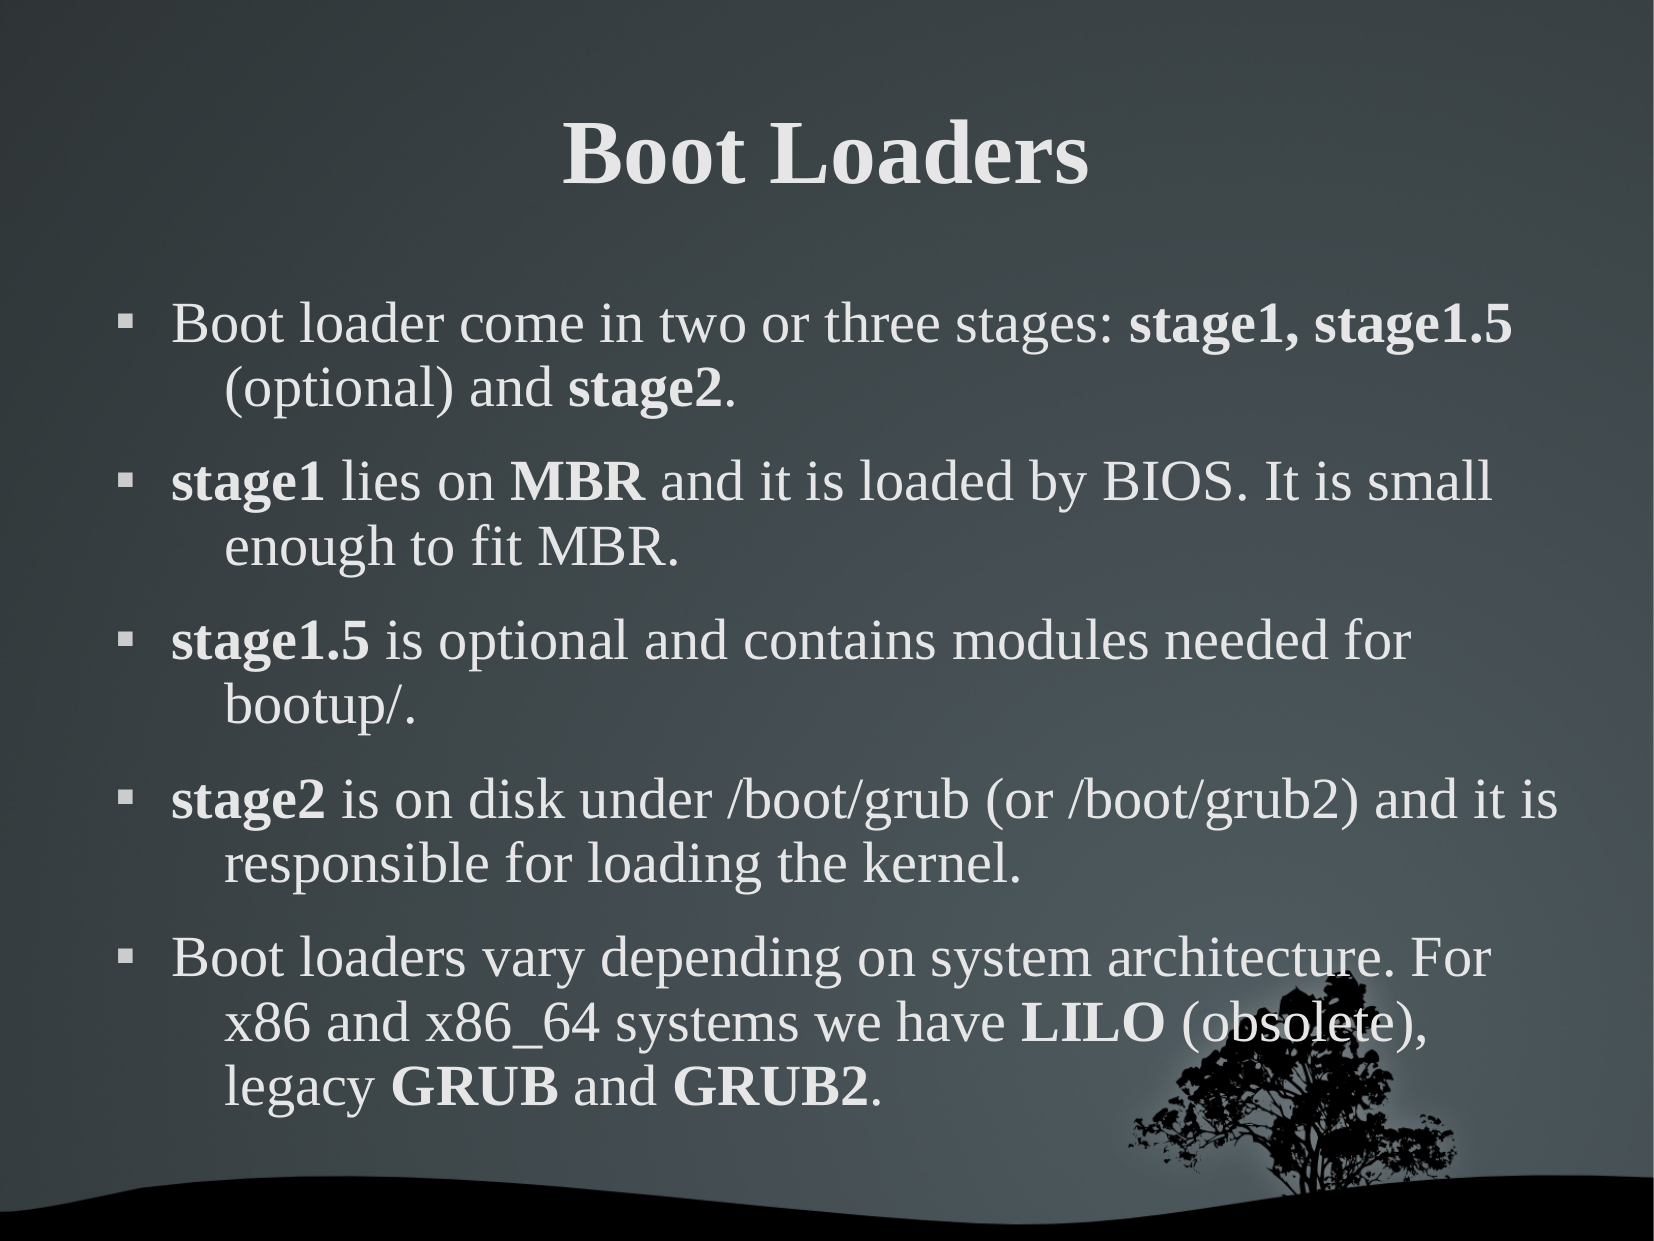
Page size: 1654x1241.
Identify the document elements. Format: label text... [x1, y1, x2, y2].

picture [0, 0, 1654, 1241]
list Boot loader come in two or three stages: stage1, stage1.5 (optional) and stage2. stage1 lies on MBR and it is loaded by BIOS. It is small enough to fit MBR. stage1.5 is optional and contains modules needed for bootup/. stage2 is on disk under /boot/grub (or /boot/grub2) and it is responsible for loading the kernel. Boot loaders vary depending on system architecture. For x86 and x86_64 systems we have LILO (obsolete), legacy GRUB and GRUB2. [82, 290, 1571, 1207]
title Boot Loaders [82, 33, 1571, 273]
